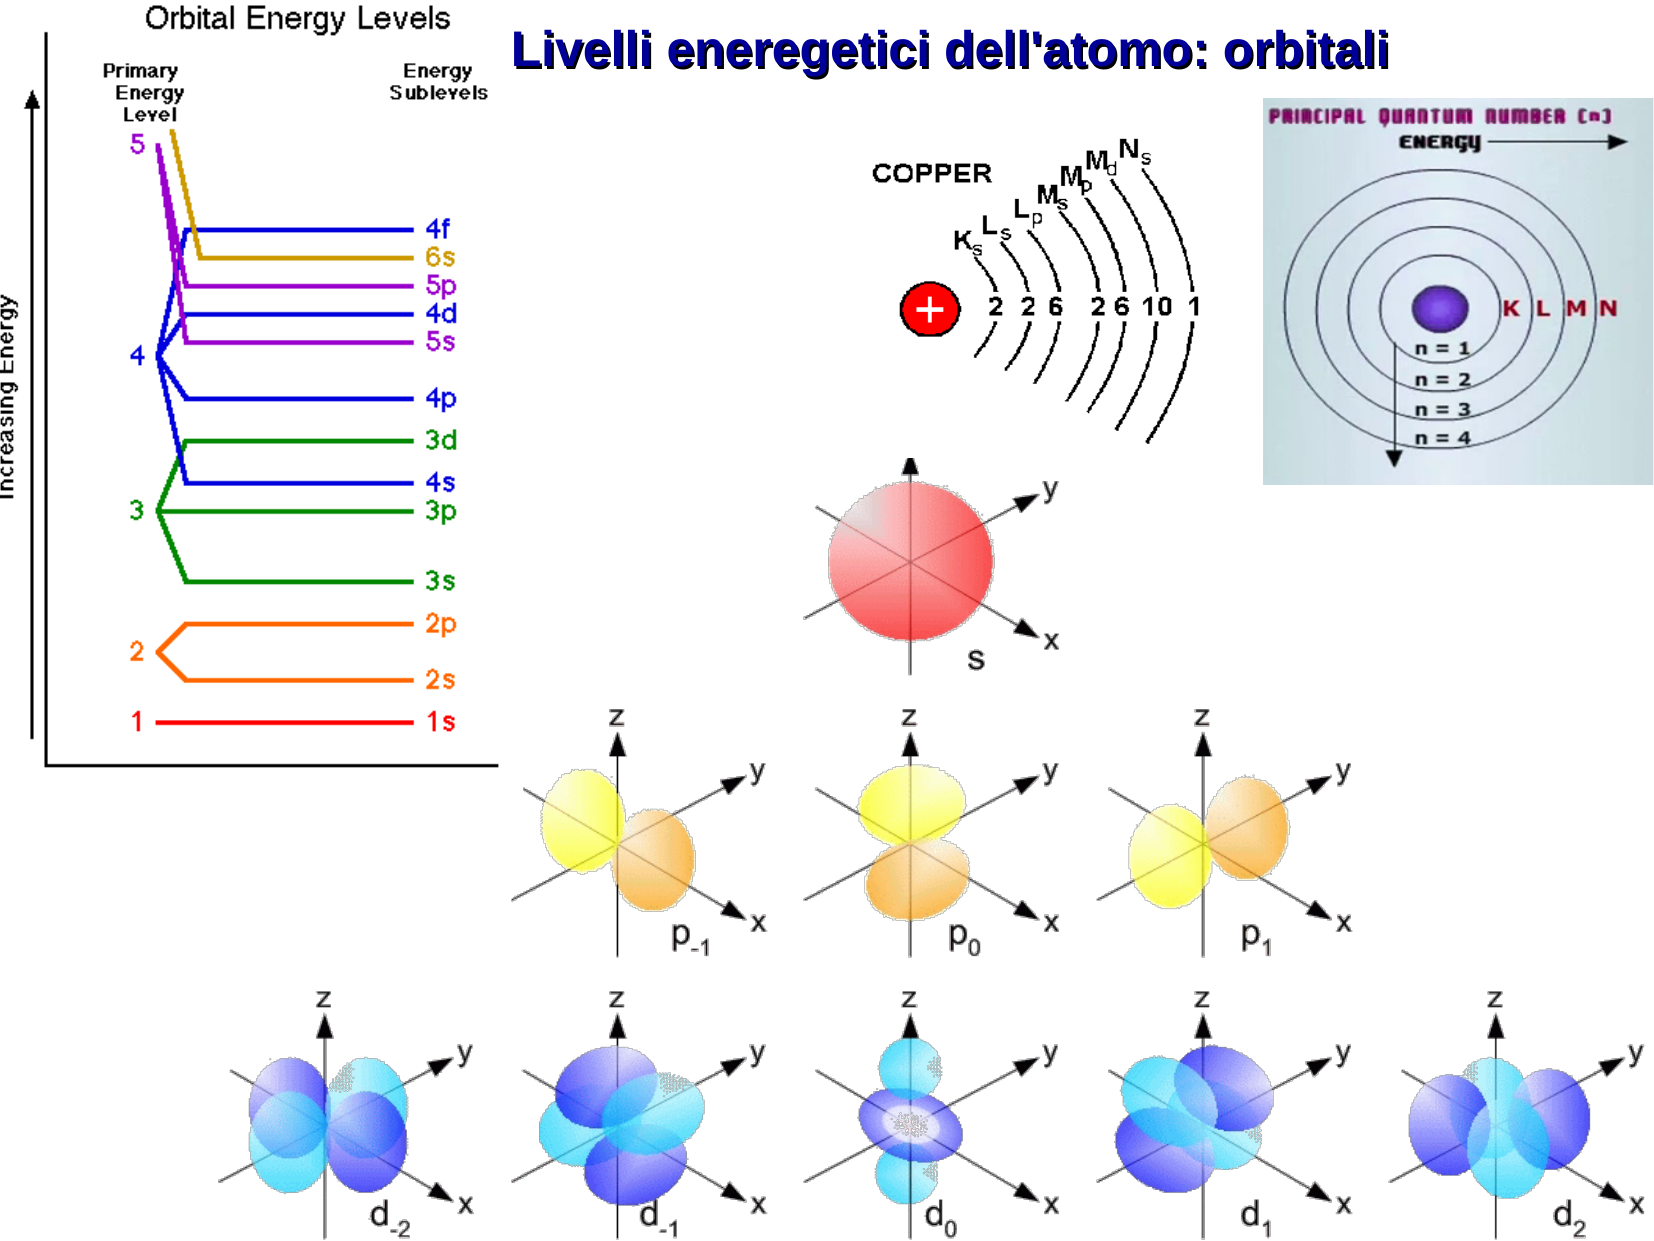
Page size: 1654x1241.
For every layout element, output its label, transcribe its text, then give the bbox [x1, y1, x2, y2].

picture [0, 0, 1654, 1241]
text_box Livelli eneregetici dell'atomo: orbitali [496, 14, 1583, 86]
